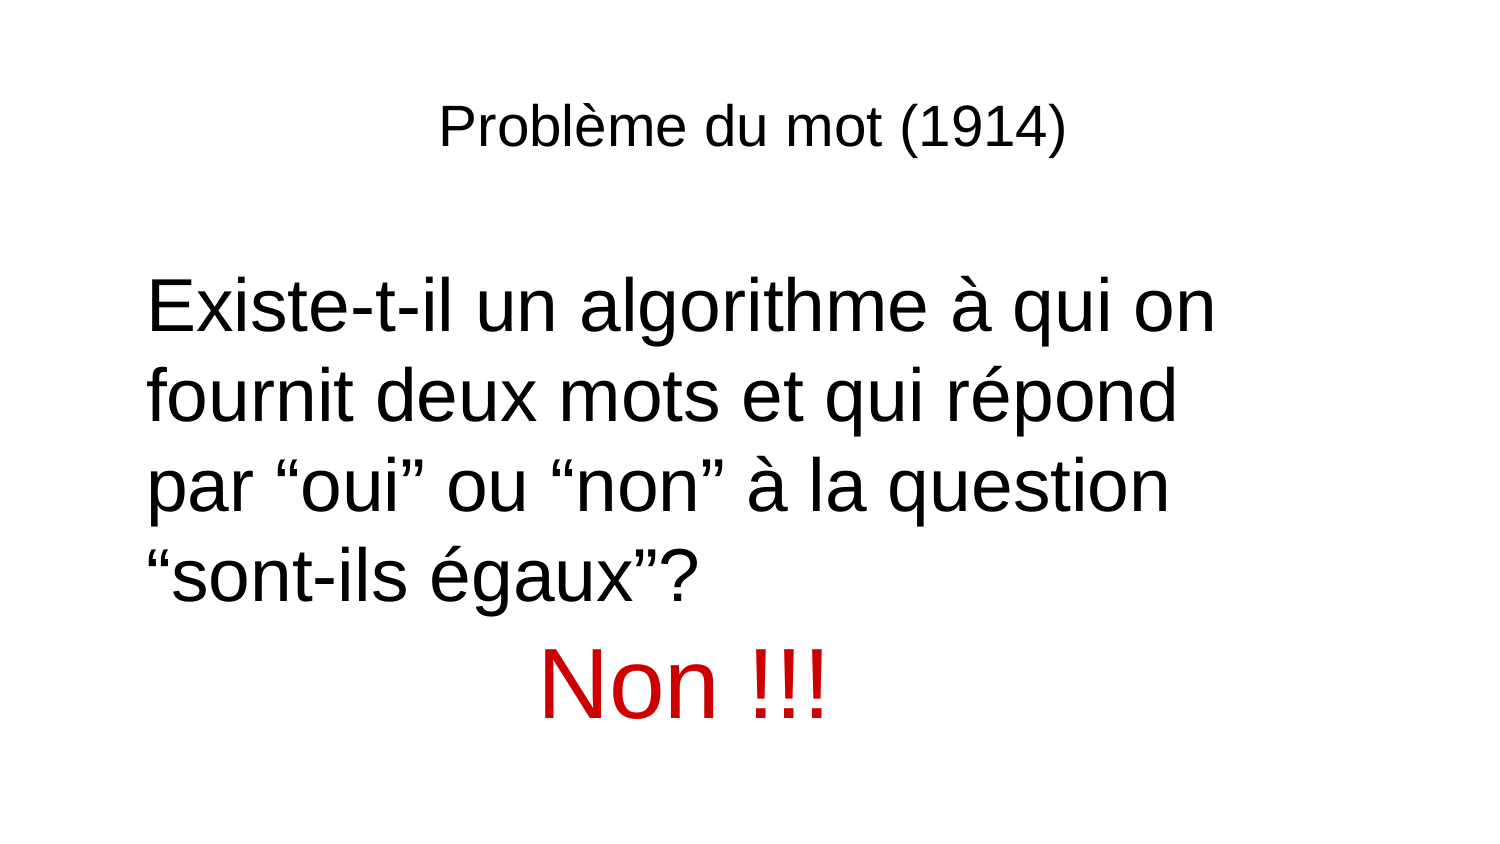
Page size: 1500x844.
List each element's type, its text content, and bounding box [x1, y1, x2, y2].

title Problème du mot (1914) [424, 73, 1201, 168]
text_box Existe-t-il un algorithme à qui on fournit deux mots et qui répond par “oui” ou “non” à la question “sont-ils égaux”? [131, 241, 1315, 643]
text_box Non !!! [521, 603, 1014, 752]
